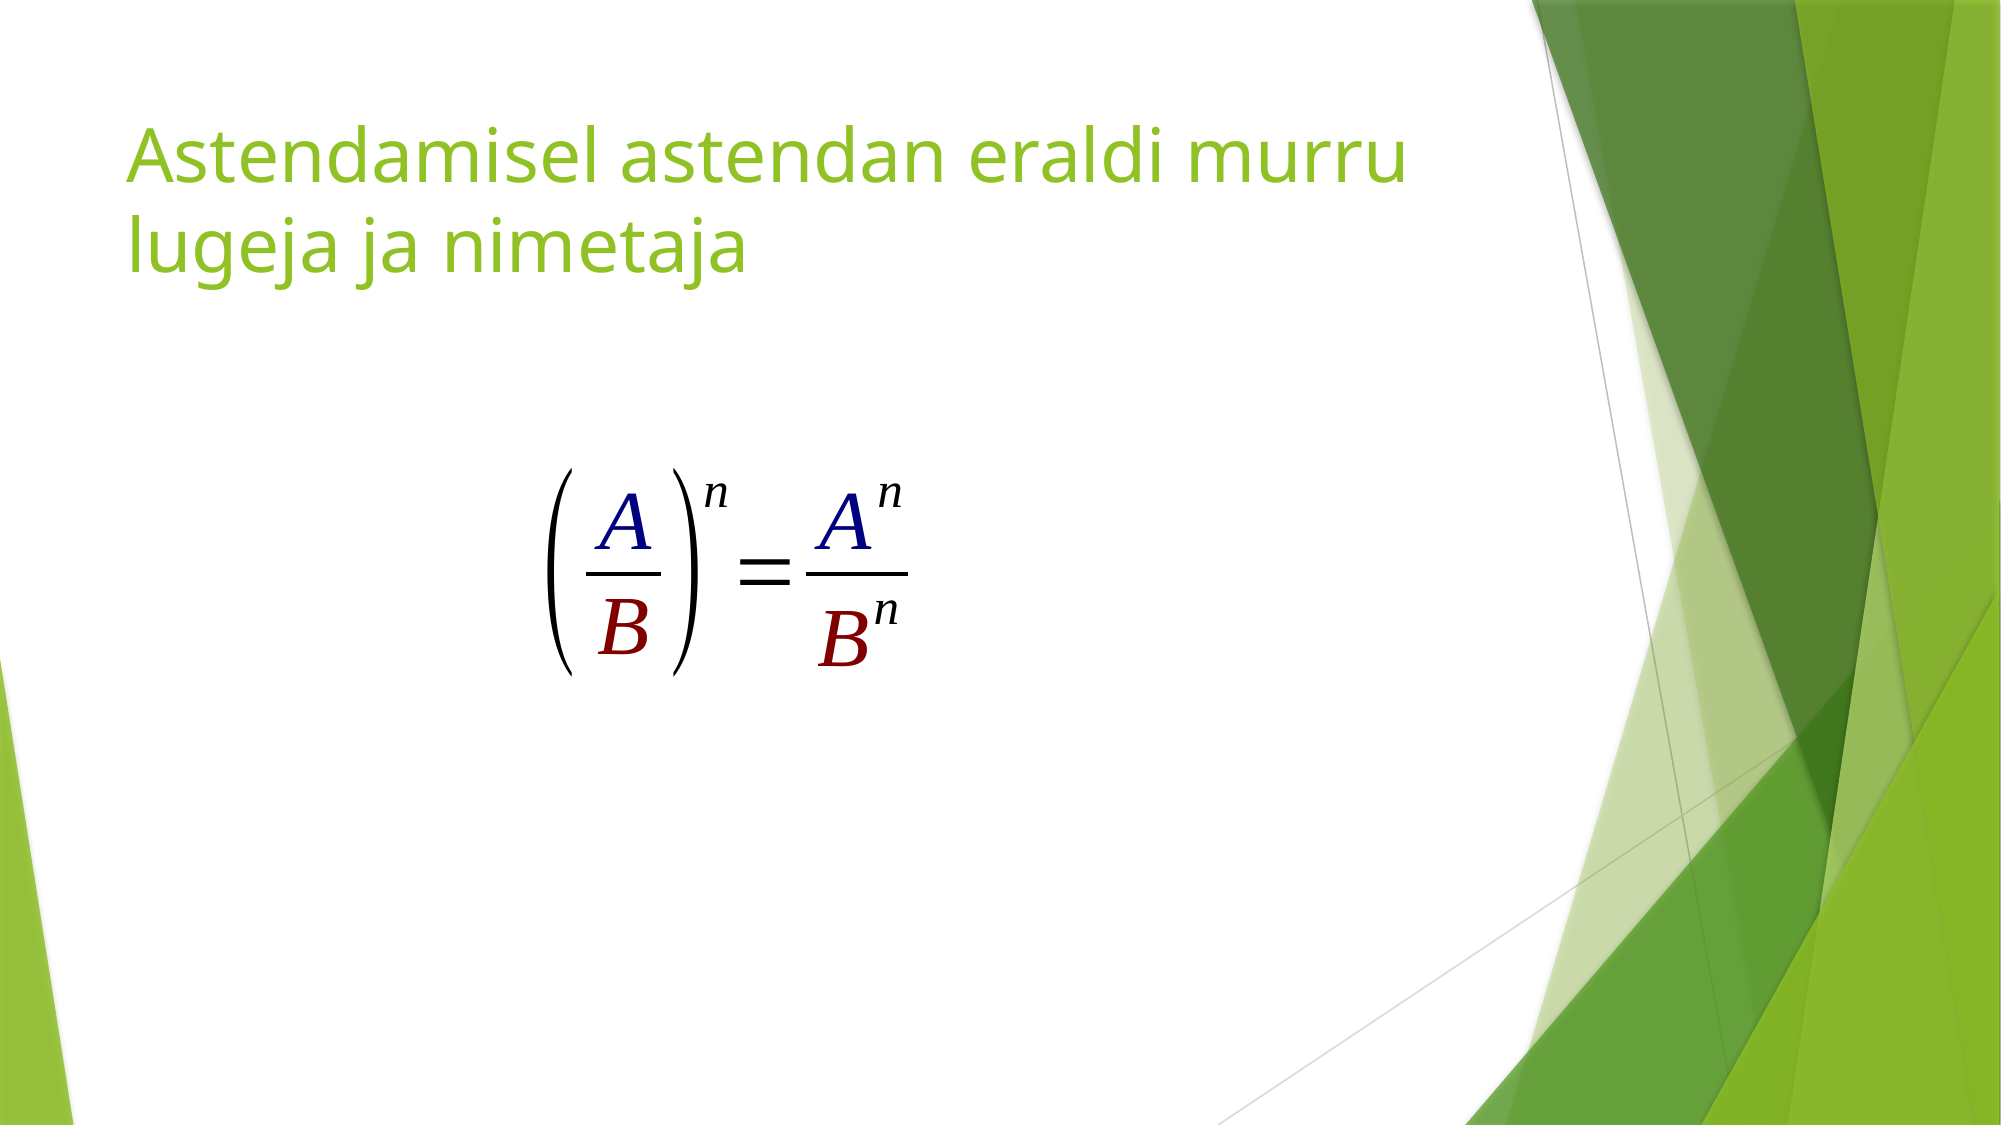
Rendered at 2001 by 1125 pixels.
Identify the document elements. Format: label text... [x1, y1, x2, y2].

chart [529, 462, 921, 685]
title Astendamisel astendan eraldi murru lugeja ja nimetaja [111, 99, 1470, 372]
